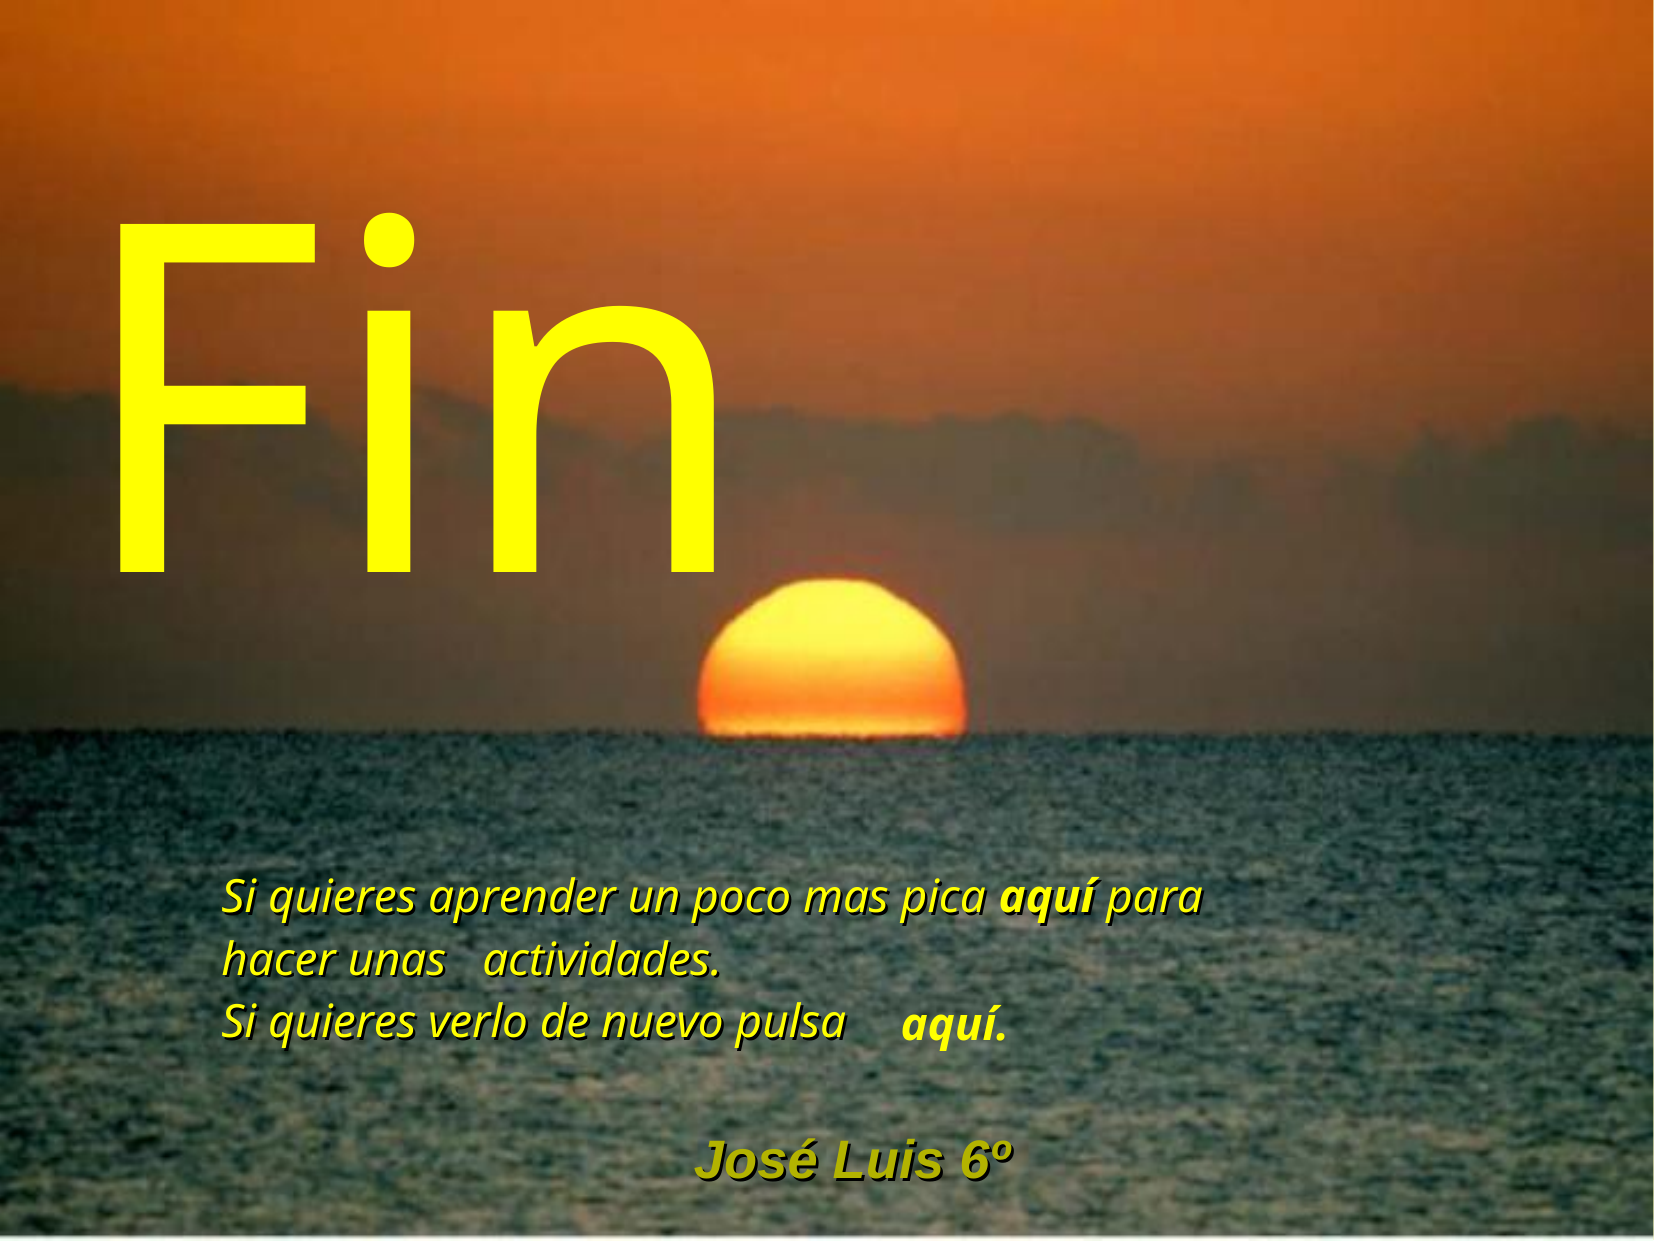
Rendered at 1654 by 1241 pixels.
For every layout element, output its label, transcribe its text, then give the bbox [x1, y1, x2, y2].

picture [0, 0, 1654, 1241]
text_box Fin [59, 44, 1447, 739]
text_box aquí. [885, 984, 1034, 1063]
text_box José Luis 6º [679, 1122, 1270, 1198]
text_box Si quieres aprender un poco mas pica aquí para hacer unas actividades. Si quieres verlo de nuevo pulsa [206, 856, 1270, 1063]
